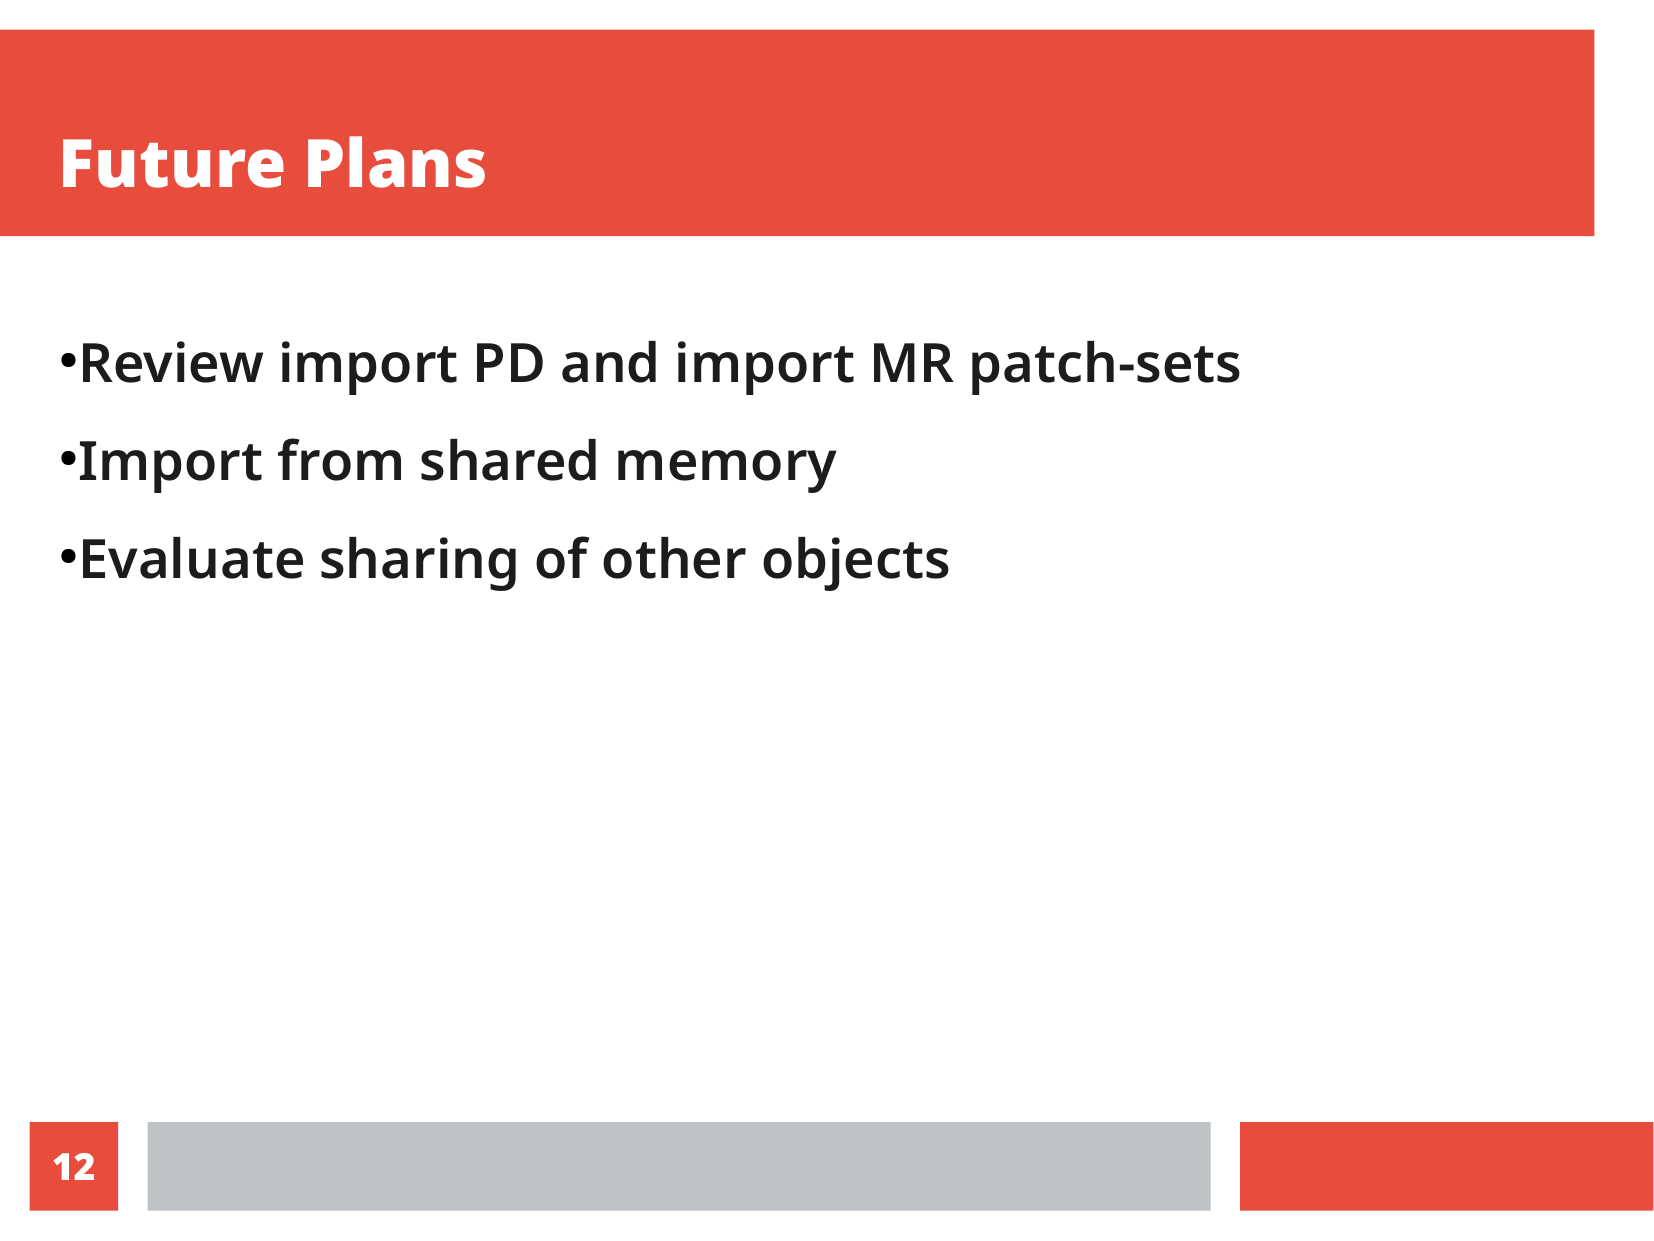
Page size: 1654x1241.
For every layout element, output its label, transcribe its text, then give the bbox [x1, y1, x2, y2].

title Future Plans [59, 59, 1595, 207]
list Review import PD and import MR patch-sets Import from shared memory Evaluate sharing of other objects [59, 324, 1565, 1093]
